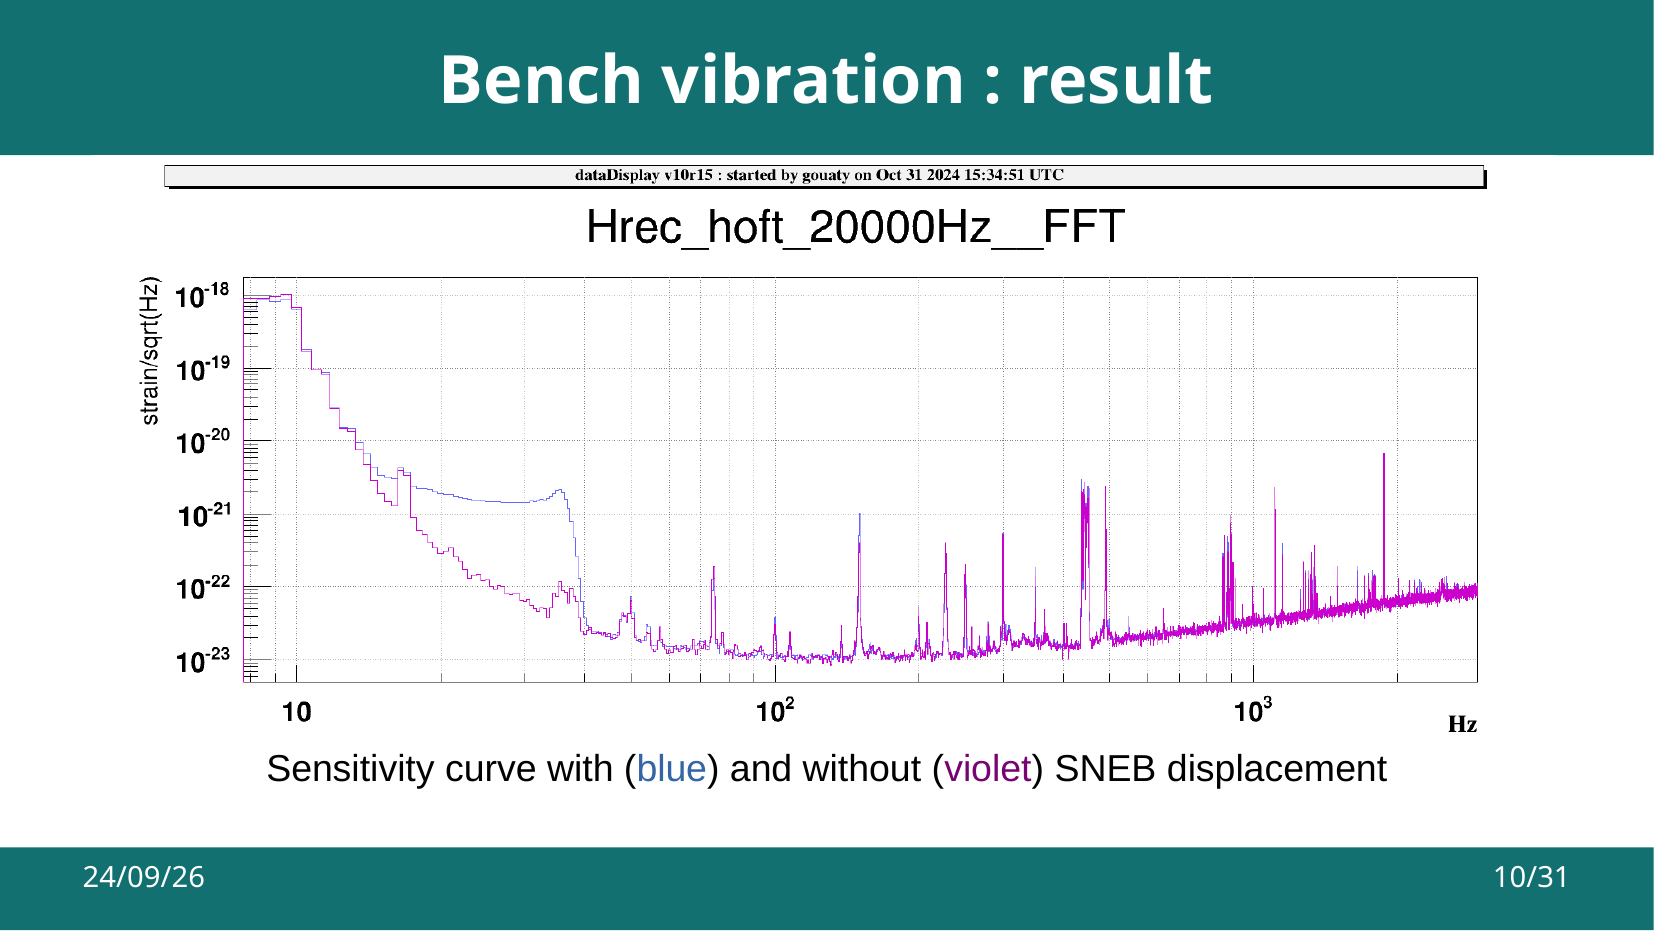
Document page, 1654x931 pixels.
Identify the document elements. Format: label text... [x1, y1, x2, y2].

title Bench vibration : result [0, 0, 1654, 156]
text_box Sensitivity curve with (blue) and without (violet) SNEB displacement [147, 740, 1506, 827]
picture [91, 155, 1557, 739]
